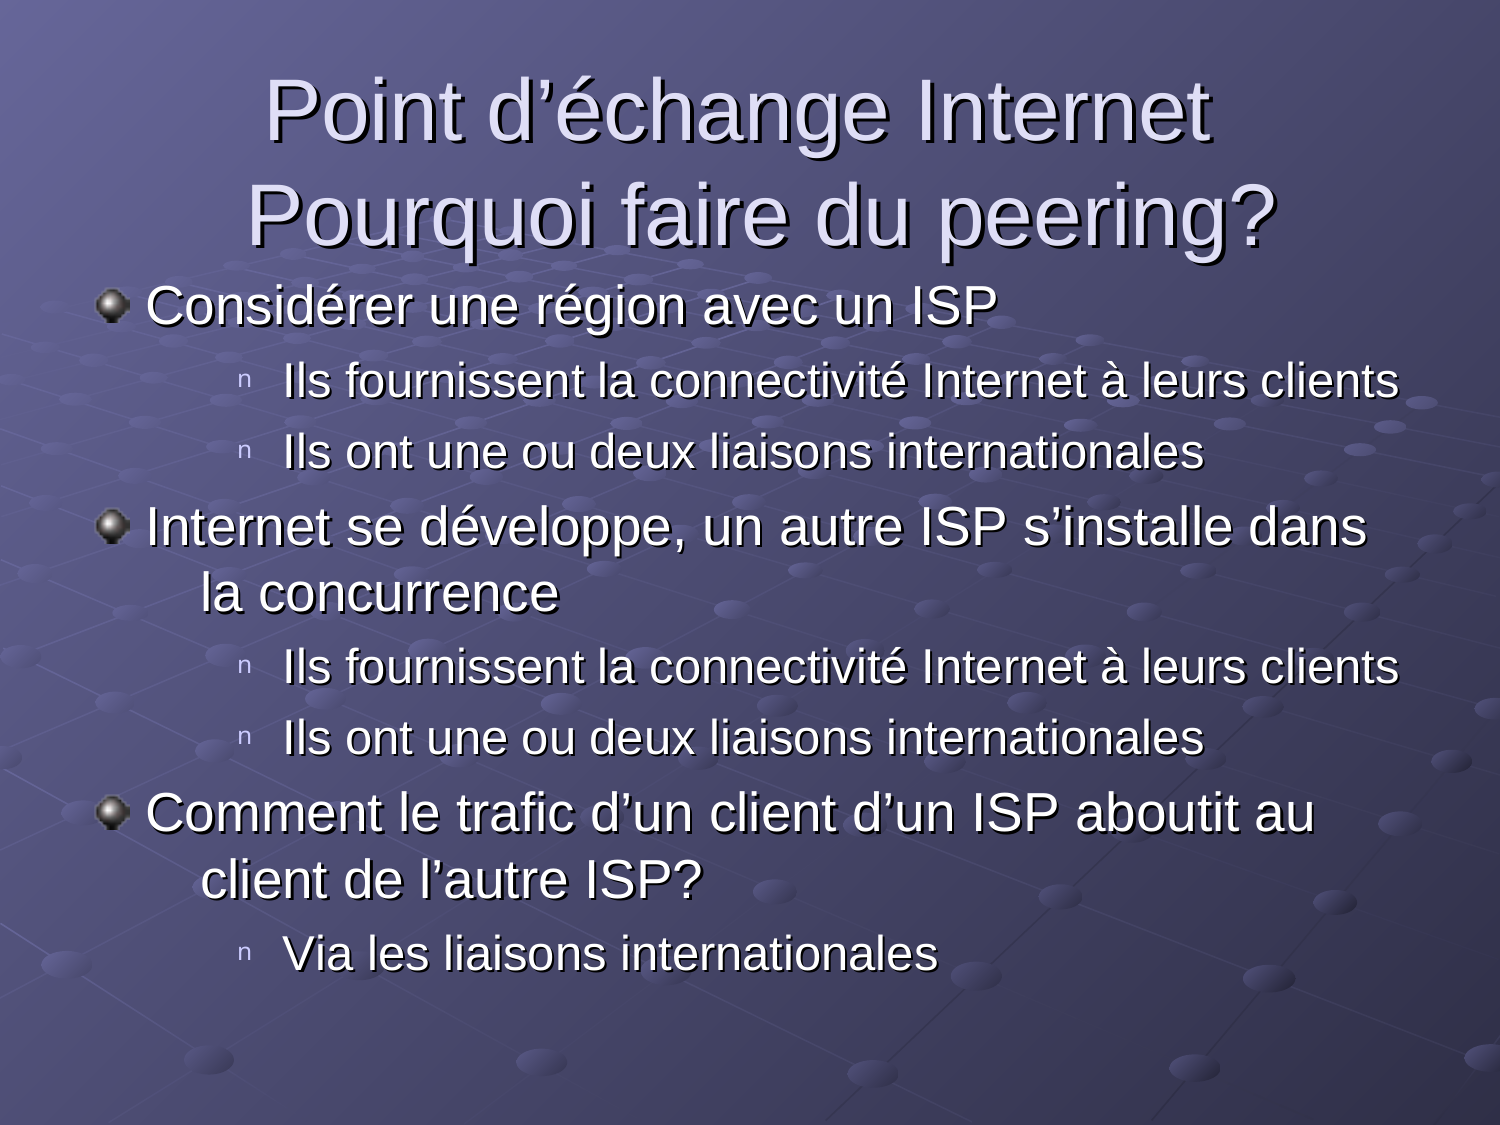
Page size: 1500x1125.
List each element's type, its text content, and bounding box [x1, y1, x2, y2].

list Considérer une région avec un ISP Ils fournissent la connectivité Internet à leurs clients Ils ont une ou deux liaisons internationales Internet se développe, un autre ISP s’installe dans la concurrence Ils fournissent la connectivité Internet à leurs clients Ils ont une ou deux liaisons internationales Comment le trafic d’un client d’un ISP aboutit au client de l’autre ISP? Via les liaisons internationales [75, 262, 1426, 1007]
title Point d’échange Internet Pourquoi faire du peering? [75, 45, 1426, 233]
